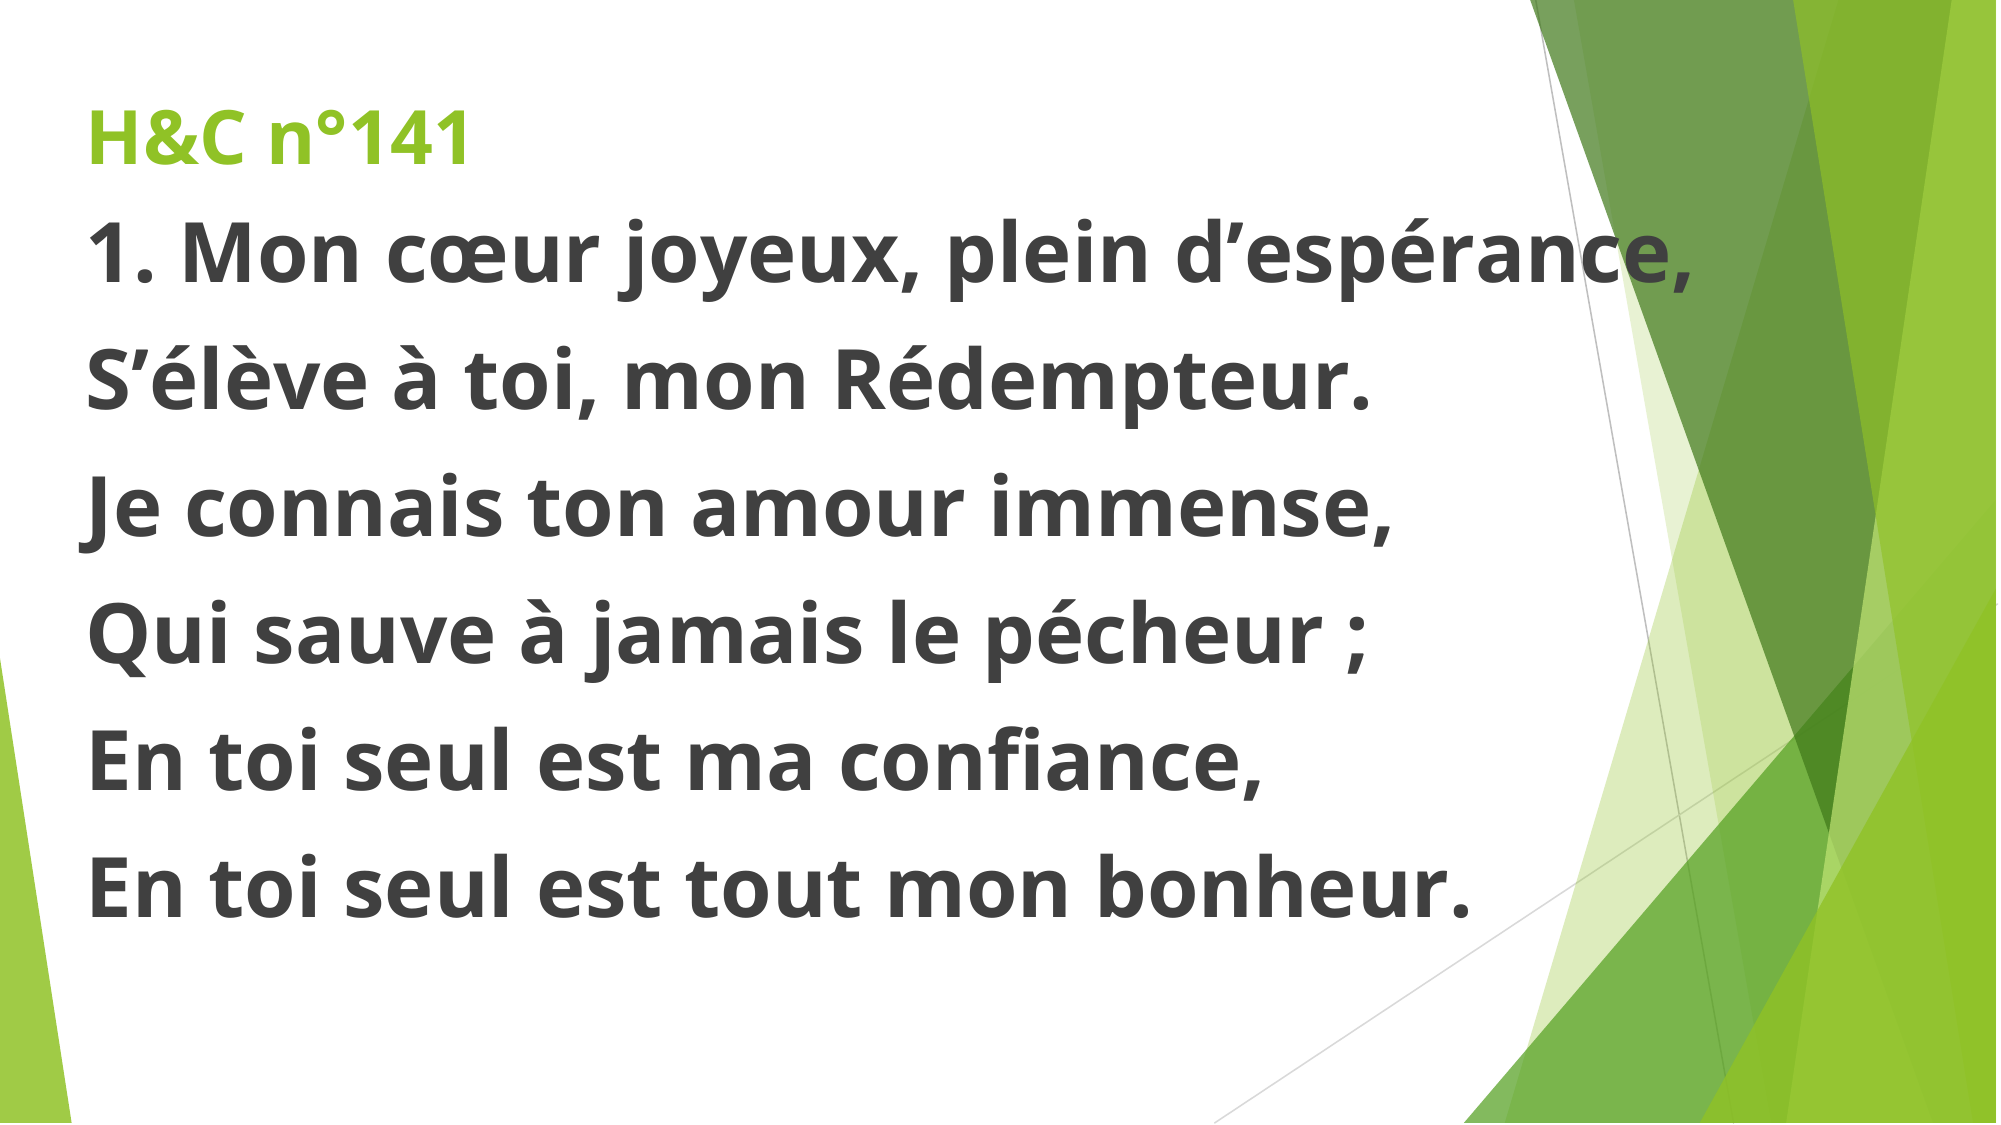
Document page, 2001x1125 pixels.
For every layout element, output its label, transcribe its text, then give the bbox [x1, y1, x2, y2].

text_box H&C n°141 [70, 82, 1522, 177]
text_box 1. Mon cœur joyeux, plein d’espérance, S’élève à toi, mon Rédempteur. Je connais ton amour immense, Qui sauve à jamais le pécheur ; En toi seul est ma confiance, En toi seul est tout mon bonheur. [70, 177, 2001, 1037]
